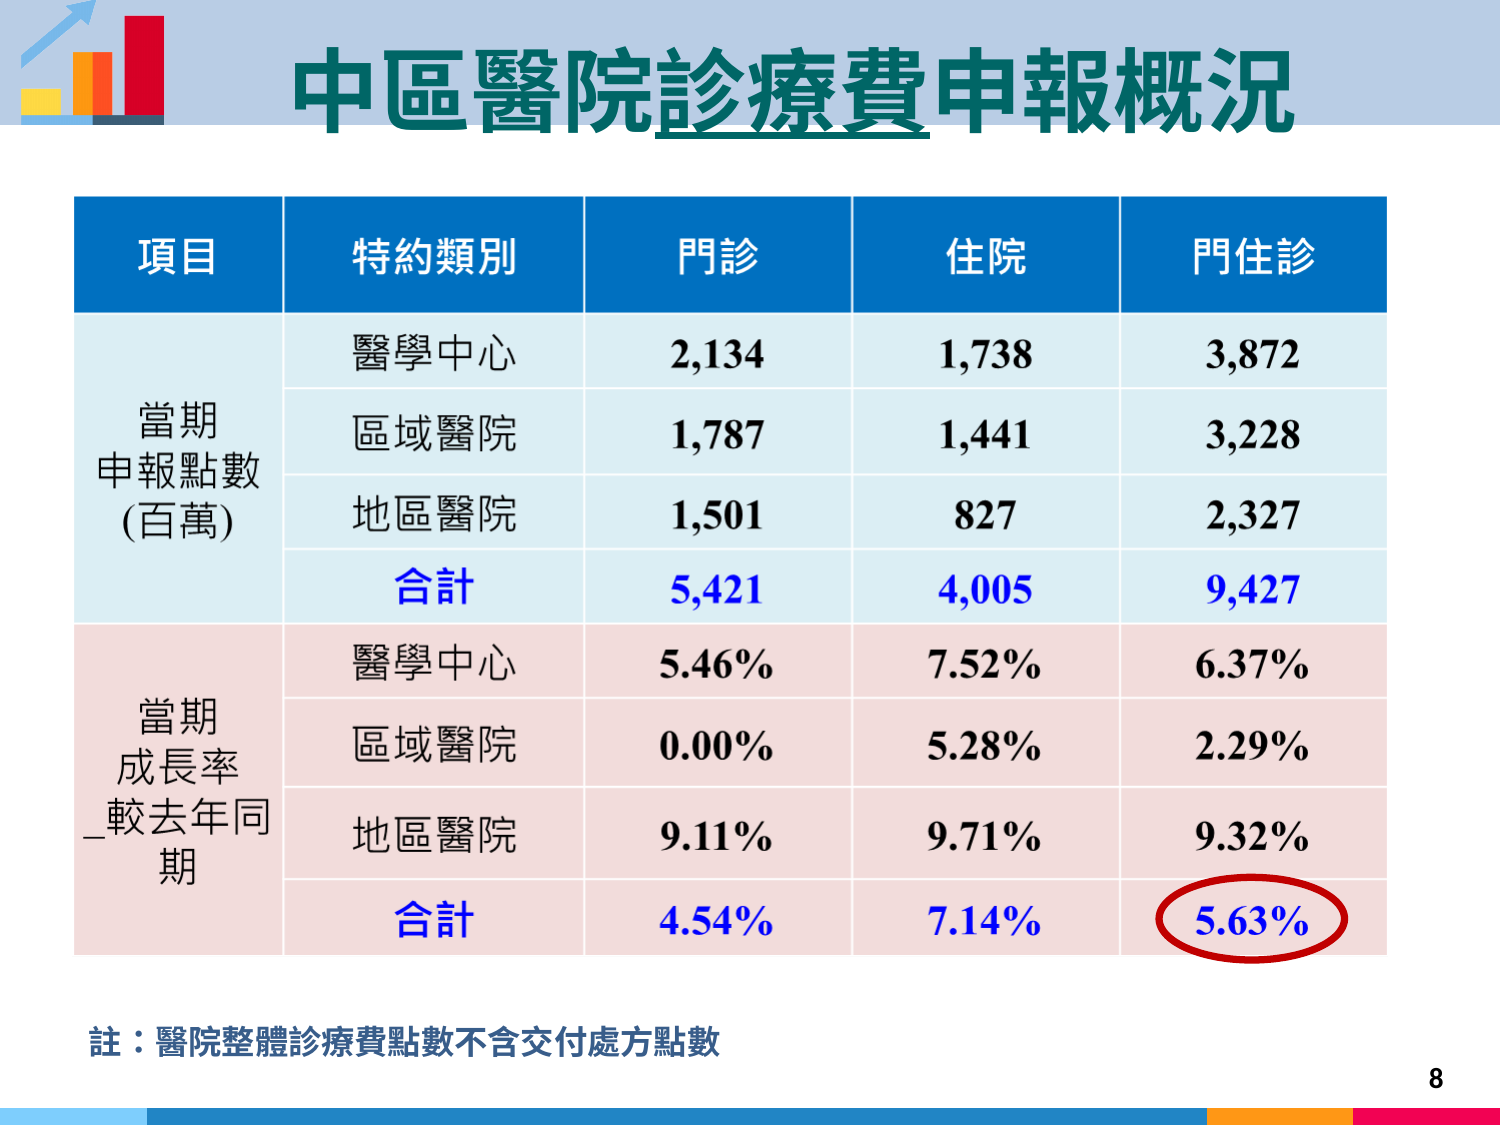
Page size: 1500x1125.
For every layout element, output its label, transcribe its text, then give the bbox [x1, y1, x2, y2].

picture [17, 0, 168, 125]
text_box 註：醫院整體診療費點數不含交付處方點數 [73, 1013, 903, 1069]
text_box <編號> [1391, 1043, 1482, 1113]
picture [72, 195, 1388, 969]
title 中區醫院診療費申報概況 [84, 19, 1500, 135]
